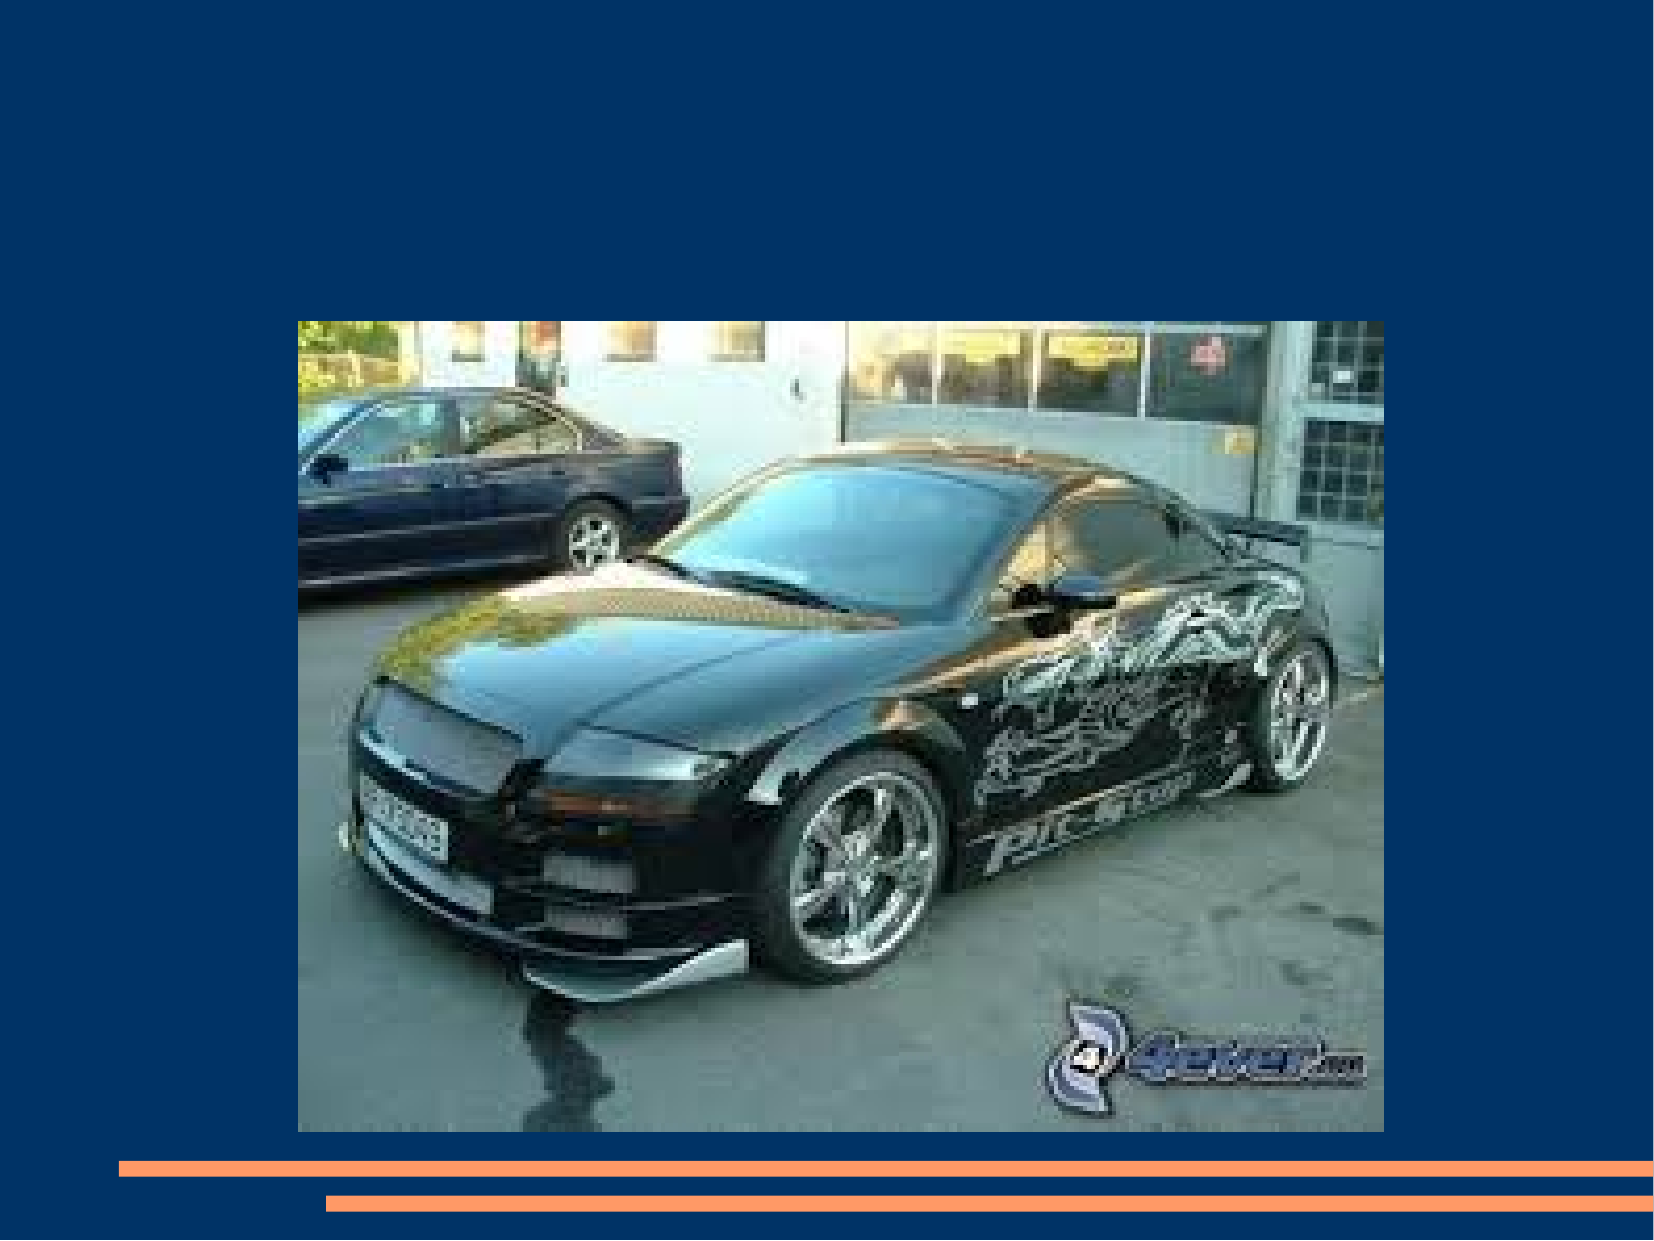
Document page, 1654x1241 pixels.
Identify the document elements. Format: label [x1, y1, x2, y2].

picture [298, 321, 1384, 1132]
